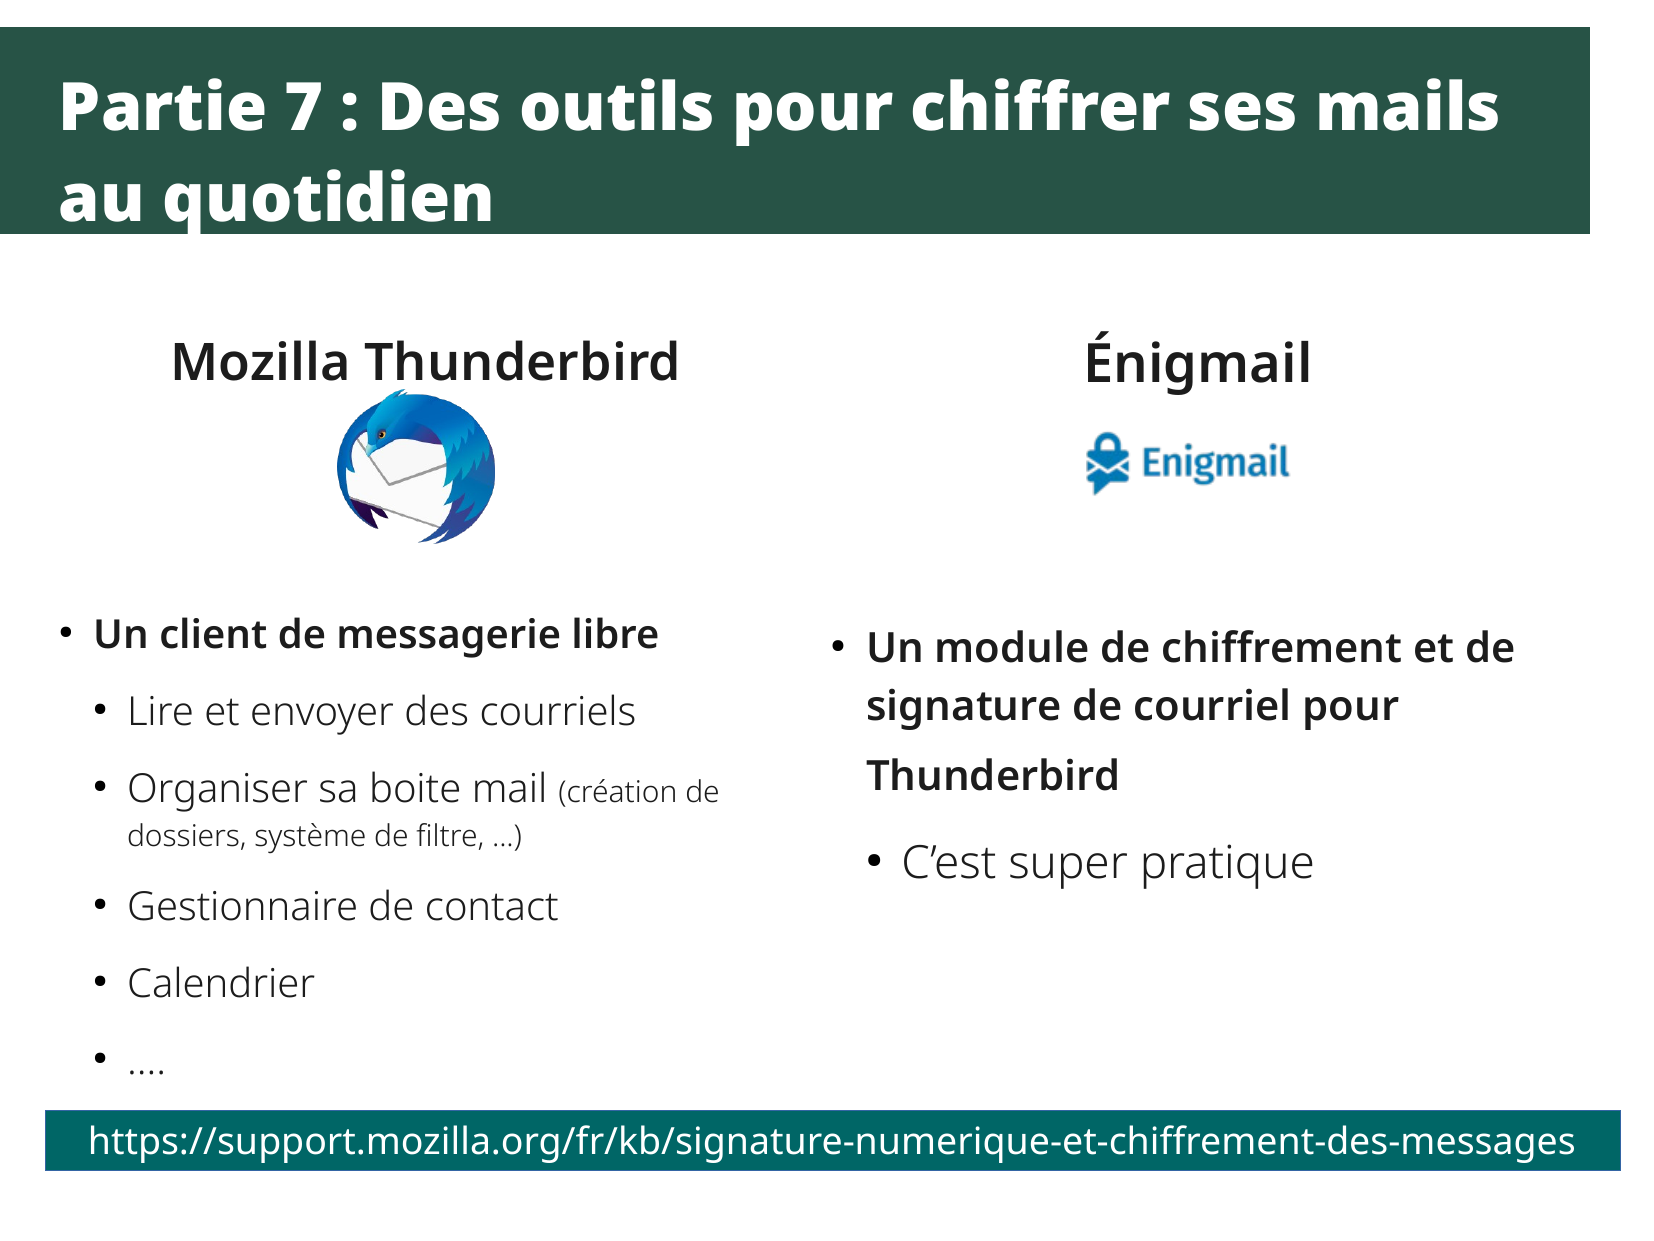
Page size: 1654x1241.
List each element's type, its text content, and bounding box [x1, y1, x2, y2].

list Mozilla Thunderbird Un client de messagerie libre Lire et envoyer des courriels Organiser sa boite mail (création de dossiers, système de filtre, ...) Gestionnaire de contact Calendrier …. [59, 324, 794, 1093]
picture [1016, 385, 1361, 543]
list Énigmail Un module de chiffrement et de signature de courriel pour Thunderbird C’est super pratique [830, 324, 1566, 1093]
picture [337, 389, 495, 544]
text_box https://support.mozilla.org/fr/kb/signature-numerique-et-chiffrement-des-messages [45, 1110, 1621, 1171]
title Partie 7 : Des outils pour chiffrer ses mails au quotidien [59, 59, 1595, 207]
